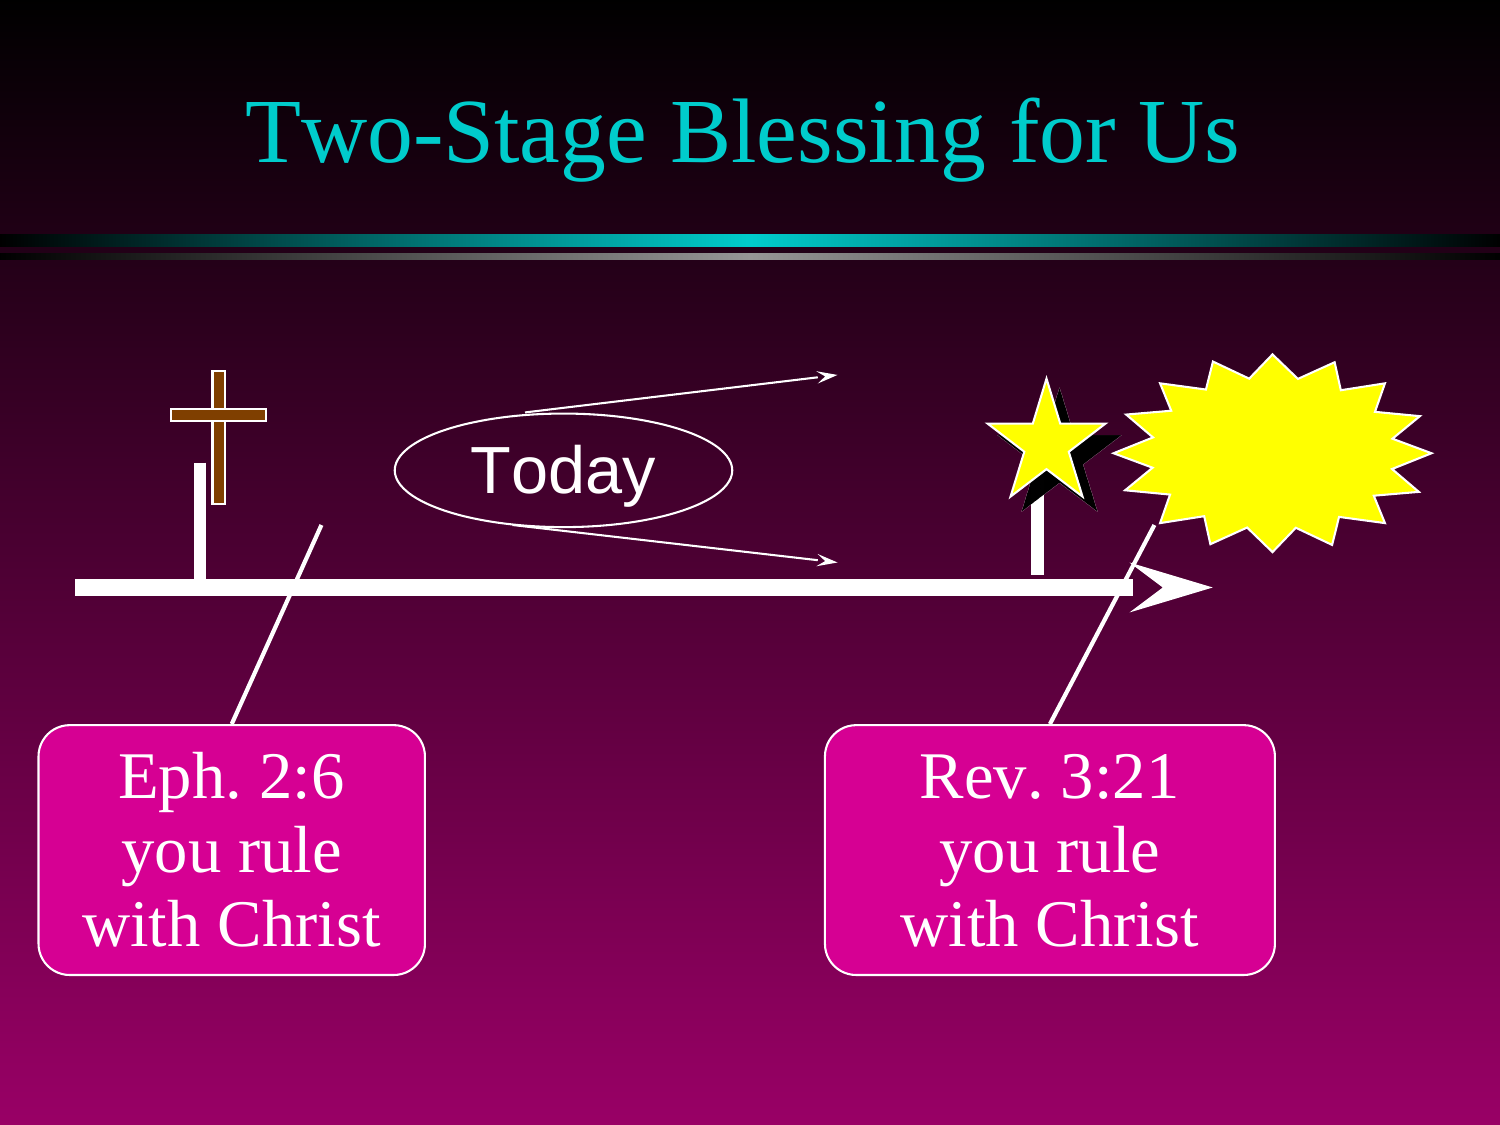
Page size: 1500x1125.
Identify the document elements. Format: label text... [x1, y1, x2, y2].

text_box Eph. 2:6 you rule with Christ [38, 725, 425, 976]
text_box [1113, 354, 1432, 553]
text_box [171, 371, 267, 504]
text_box Rev. 3:21 you rule with Christ [824, 725, 1275, 976]
text_box [987, 378, 1106, 497]
text_box Today [394, 413, 733, 528]
title Two-Stage Blessing for Us [99, 37, 1388, 225]
